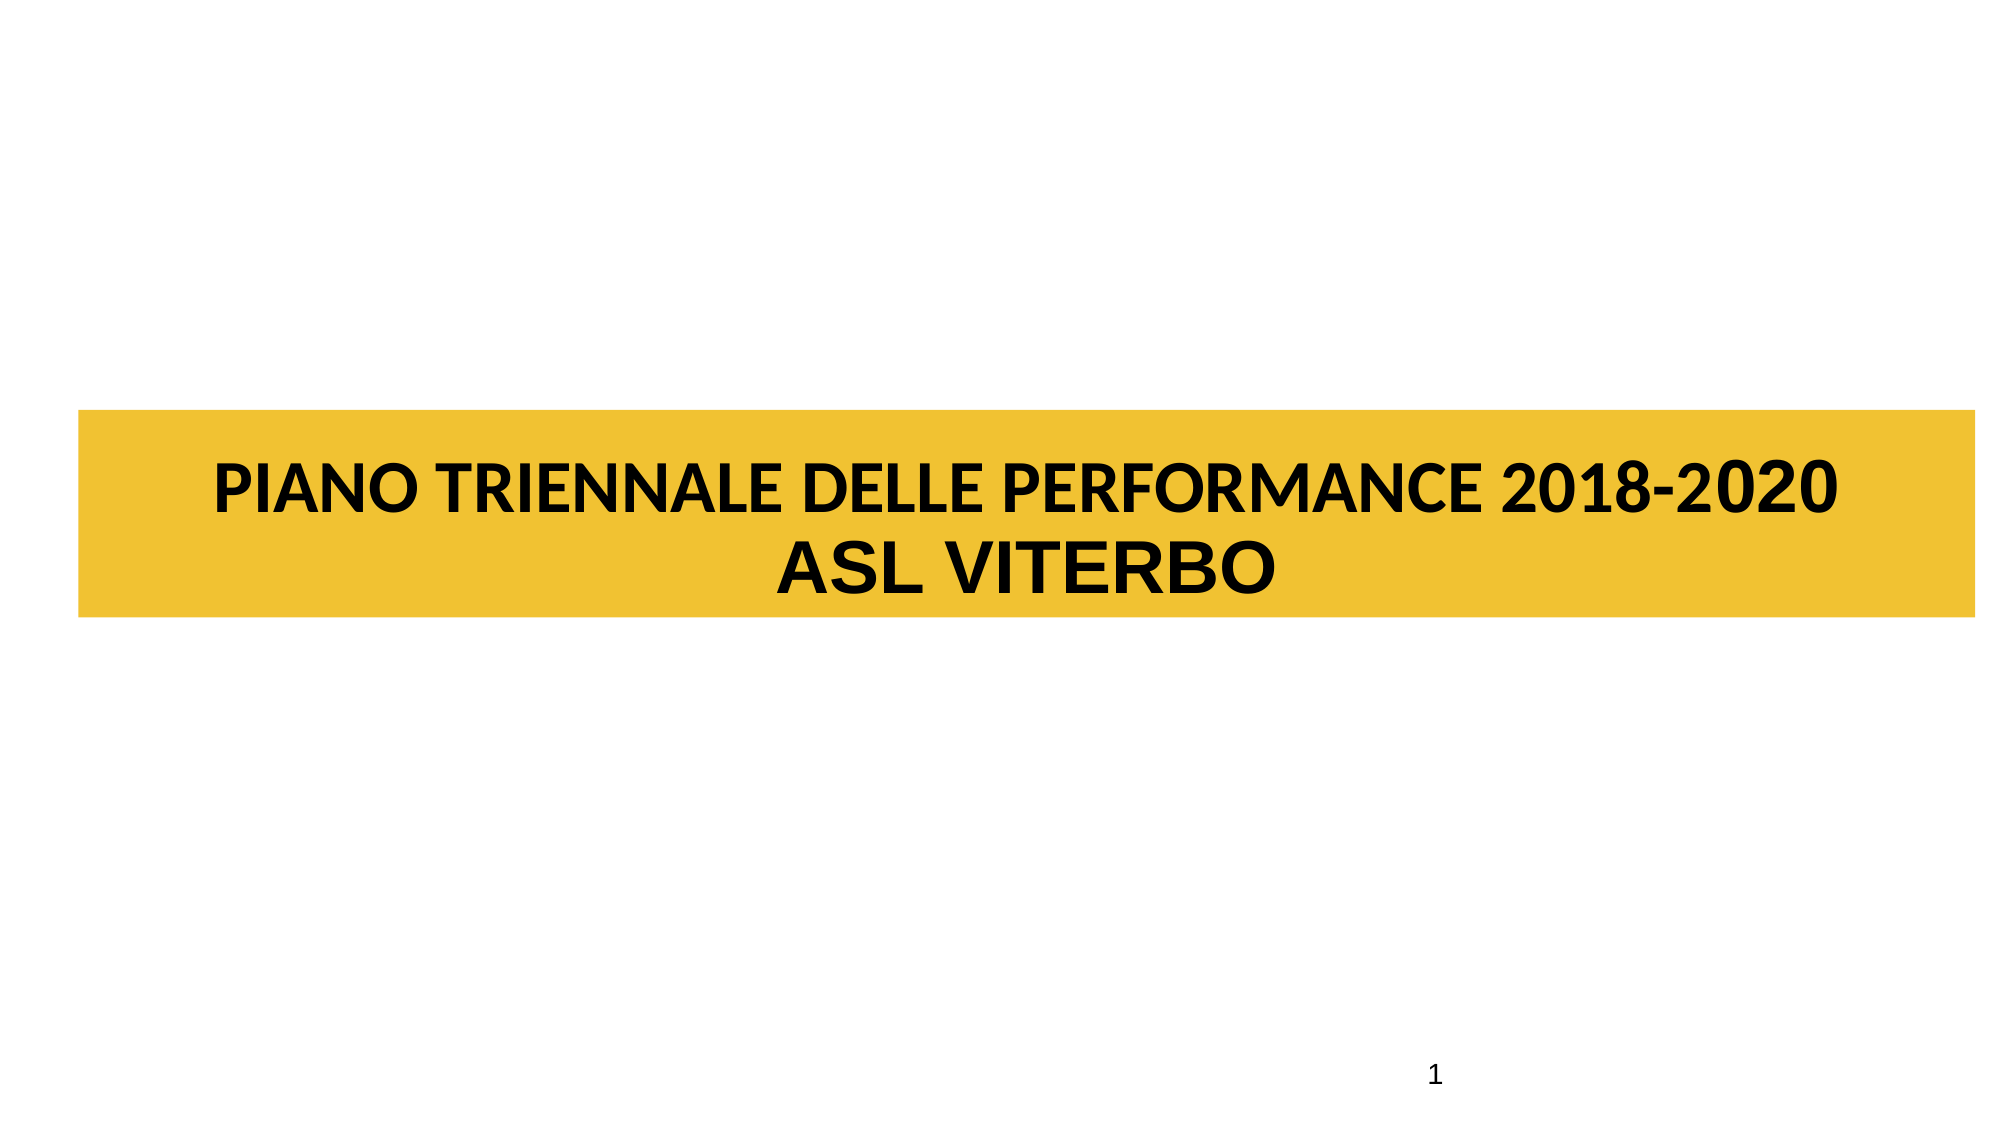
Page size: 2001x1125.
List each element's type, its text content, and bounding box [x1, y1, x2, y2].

title PIANO TRIENNALE DELLE PERFORMANCE 2018-2020 ASL VITERBO [78, 409, 1976, 618]
slide_number <numero> [1412, 1042, 1863, 1103]
